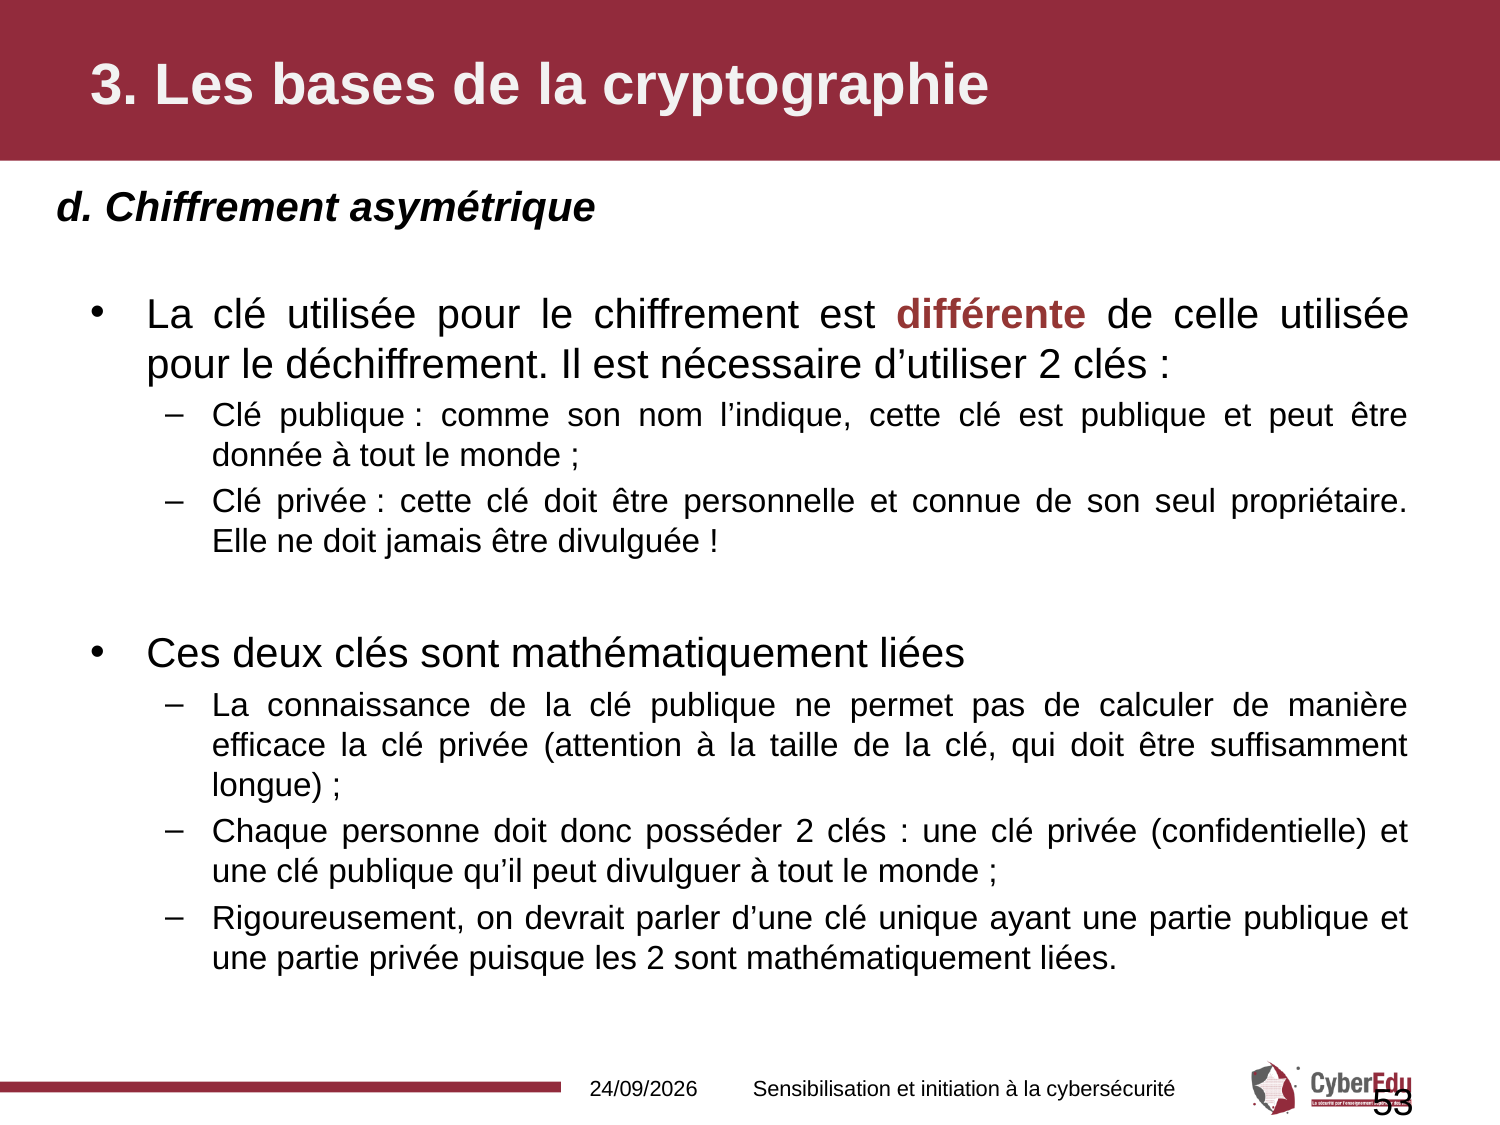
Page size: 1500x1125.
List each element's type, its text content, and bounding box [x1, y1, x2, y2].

footer Sensibilisation et initiation à la cybersécurité [738, 1057, 1236, 1118]
list La clé utilisée pour le chiffrement est différente de celle utilisée pour le déchiffrement. Il est nécessaire d’utiliser 2 clés : Clé publique : comme son nom l’indique, cette clé est publique et peut être donnée à tout le monde ; Clé privée : cette clé doit être personnelle et connue de son seul propriétaire. Elle ne doit jamais être divulguée ! Ces deux clés sont mathématiquement liées La connaissance de la clé publique ne permet pas de calculer de manière efficace la clé privée (attention à la taille de la clé, qui doit être suffisamment longue) ; Chaque personne doit donc posséder 2 clés : une clé privée (confidentielle) et une clé publique qu’il peut divulguer à tout le monde ; Rigoureusement, on devrait parler d’une clé unique ayant une partie publique et une partie privée puisque les 2 sont mathématiquement liées. [75, 278, 1425, 1035]
picture [1246, 1060, 1412, 1115]
slide_number 15/11/2020 [561, 1057, 727, 1118]
text_box d. Chiffrement asymétrique [41, 172, 1471, 268]
title 3. Les bases de la cryptographie [75, 1, 1425, 161]
